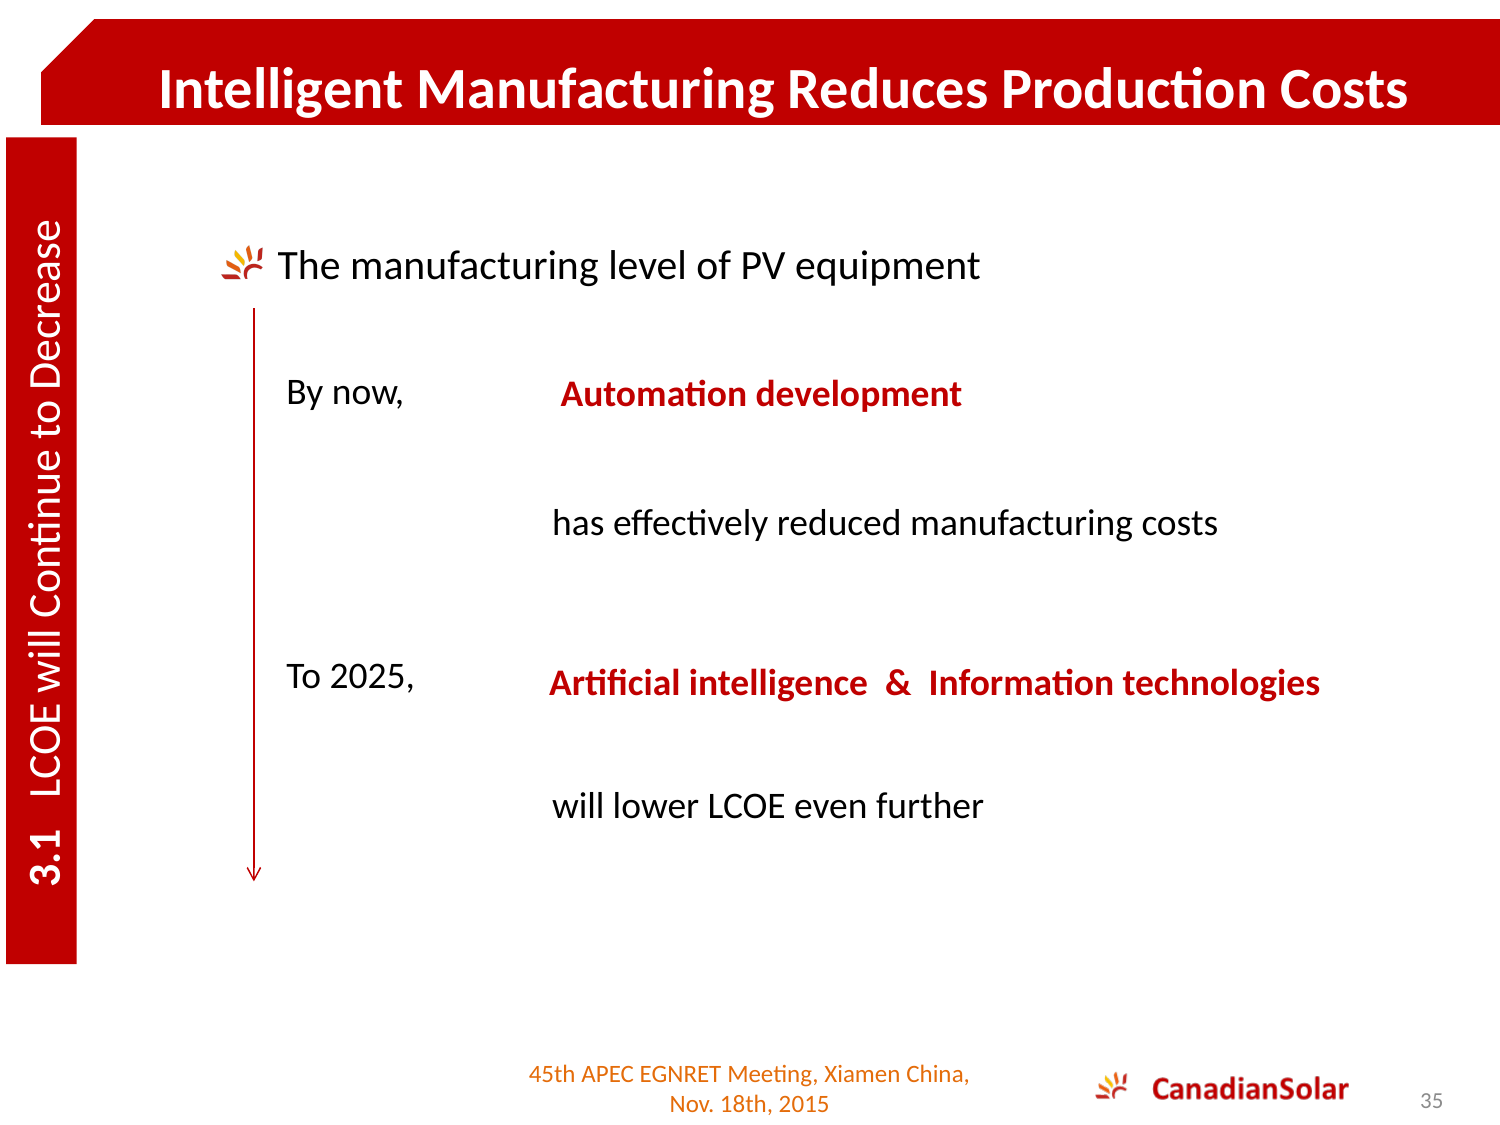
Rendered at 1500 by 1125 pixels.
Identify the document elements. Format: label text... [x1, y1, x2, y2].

text_box To 2025, [271, 643, 514, 704]
text_box Intelligent Manufacturing Reduces Production Costs [41, 19, 1500, 126]
text_box will lower LCOE even further [537, 751, 1294, 834]
slide_number <編號> [1108, 1069, 1459, 1125]
text_box has effectively reduced manufacturing costs [537, 468, 1459, 551]
text_box Automation development [545, 361, 978, 422]
picture [221, 245, 264, 281]
picture [1080, 1046, 1377, 1125]
text_box The manufacturing level of PV equipment [206, 205, 1105, 296]
text_box By now, [271, 360, 479, 420]
text_box 3.1 LCOE will Continue to Decrease [6, 137, 77, 965]
footer 45th APEC EGNRET Meeting, Xiamen China, Nov. 18th, 2015 [512, 1057, 988, 1118]
text_box Artificial intelligence & Information technologies [534, 628, 1424, 711]
